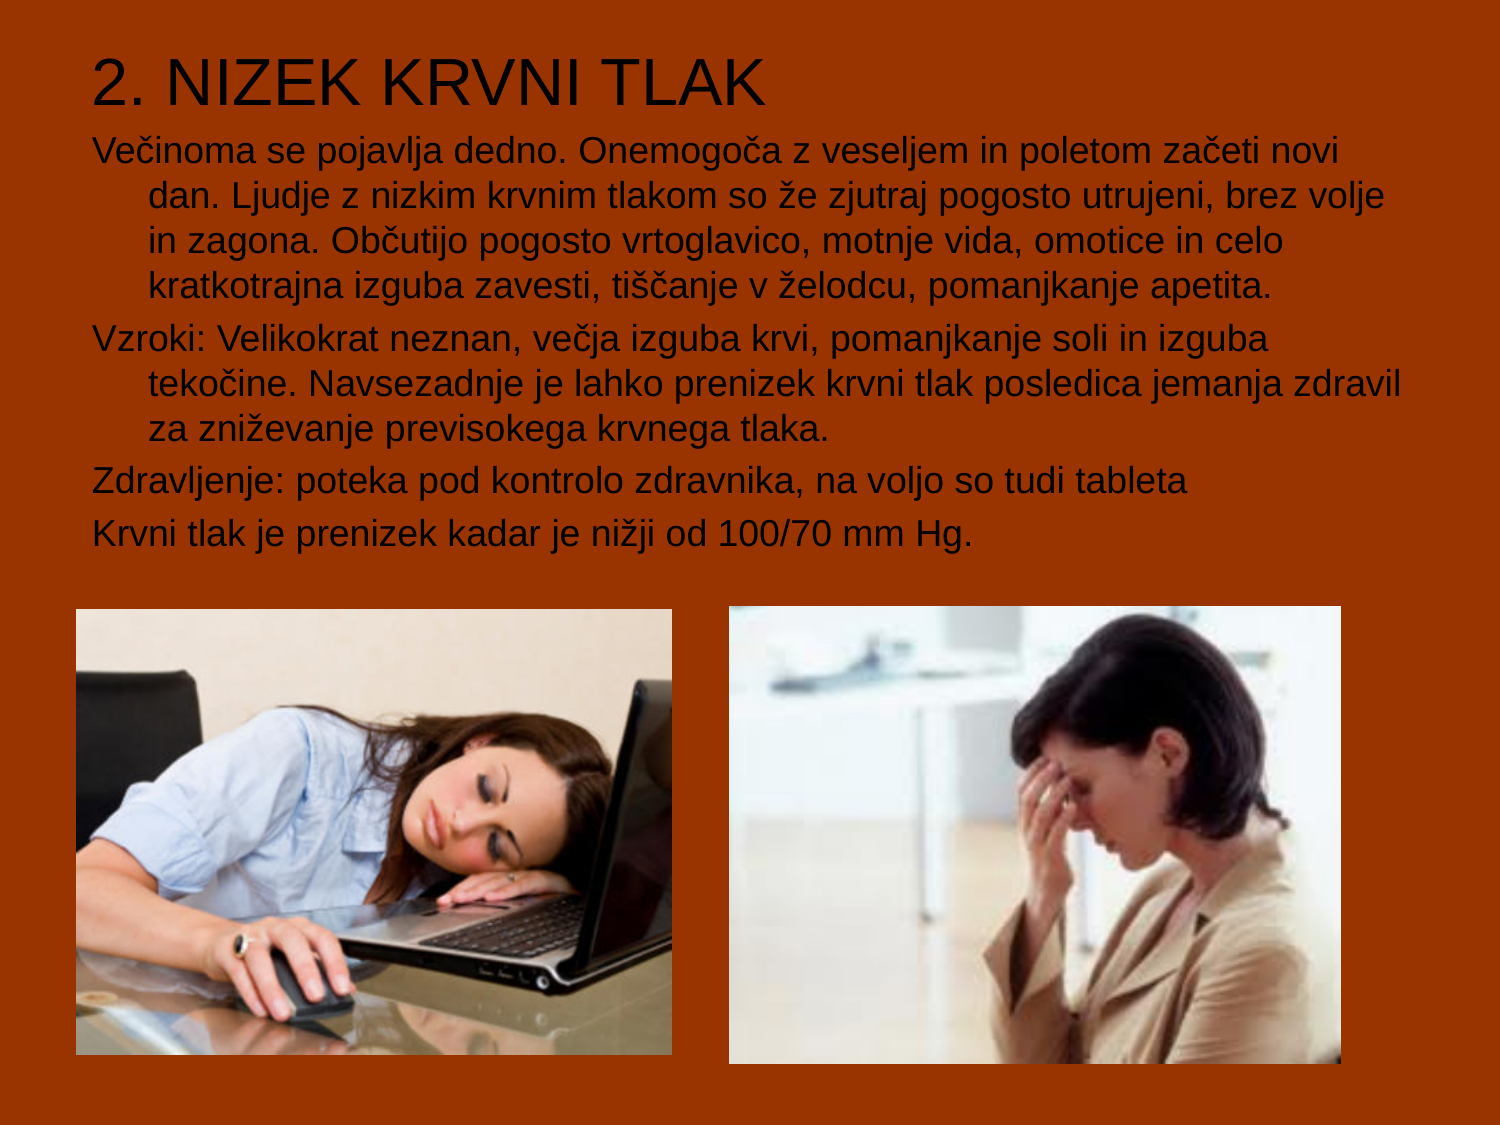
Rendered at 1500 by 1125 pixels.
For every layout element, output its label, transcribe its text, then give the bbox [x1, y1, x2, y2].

picture [729, 606, 1341, 1064]
list 2. NIZEK KRVNI TLAK Večinoma se pojavlja dedno. Onemogoča z veseljem in poletom začeti novi dan. Ljudje z nizkim krvnim tlakom so že zjutraj pogosto utrujeni, brez volje in zagona. Občutijo pogosto vrtoglavico, motnje vida, omotice in celo kratkotrajna izguba zavesti, tiščanje v želodcu, pomanjkanje apetita. Vzroki: Velikokrat neznan, večja izguba krvi, pomanjkanje soli in izguba tekočine. Navsezadnje je lahko prenizek krvni tlak posledica jemanja zdravil za zniževanje previsokega krvnega tlaka. Zdravljenje: poteka pod kontrolo zdravnika, na voljo so tudi tableta Krvni tlak je prenizek kadar je nižji od 100/70 mm Hg. [76, 31, 1427, 774]
picture [76, 609, 672, 1055]
